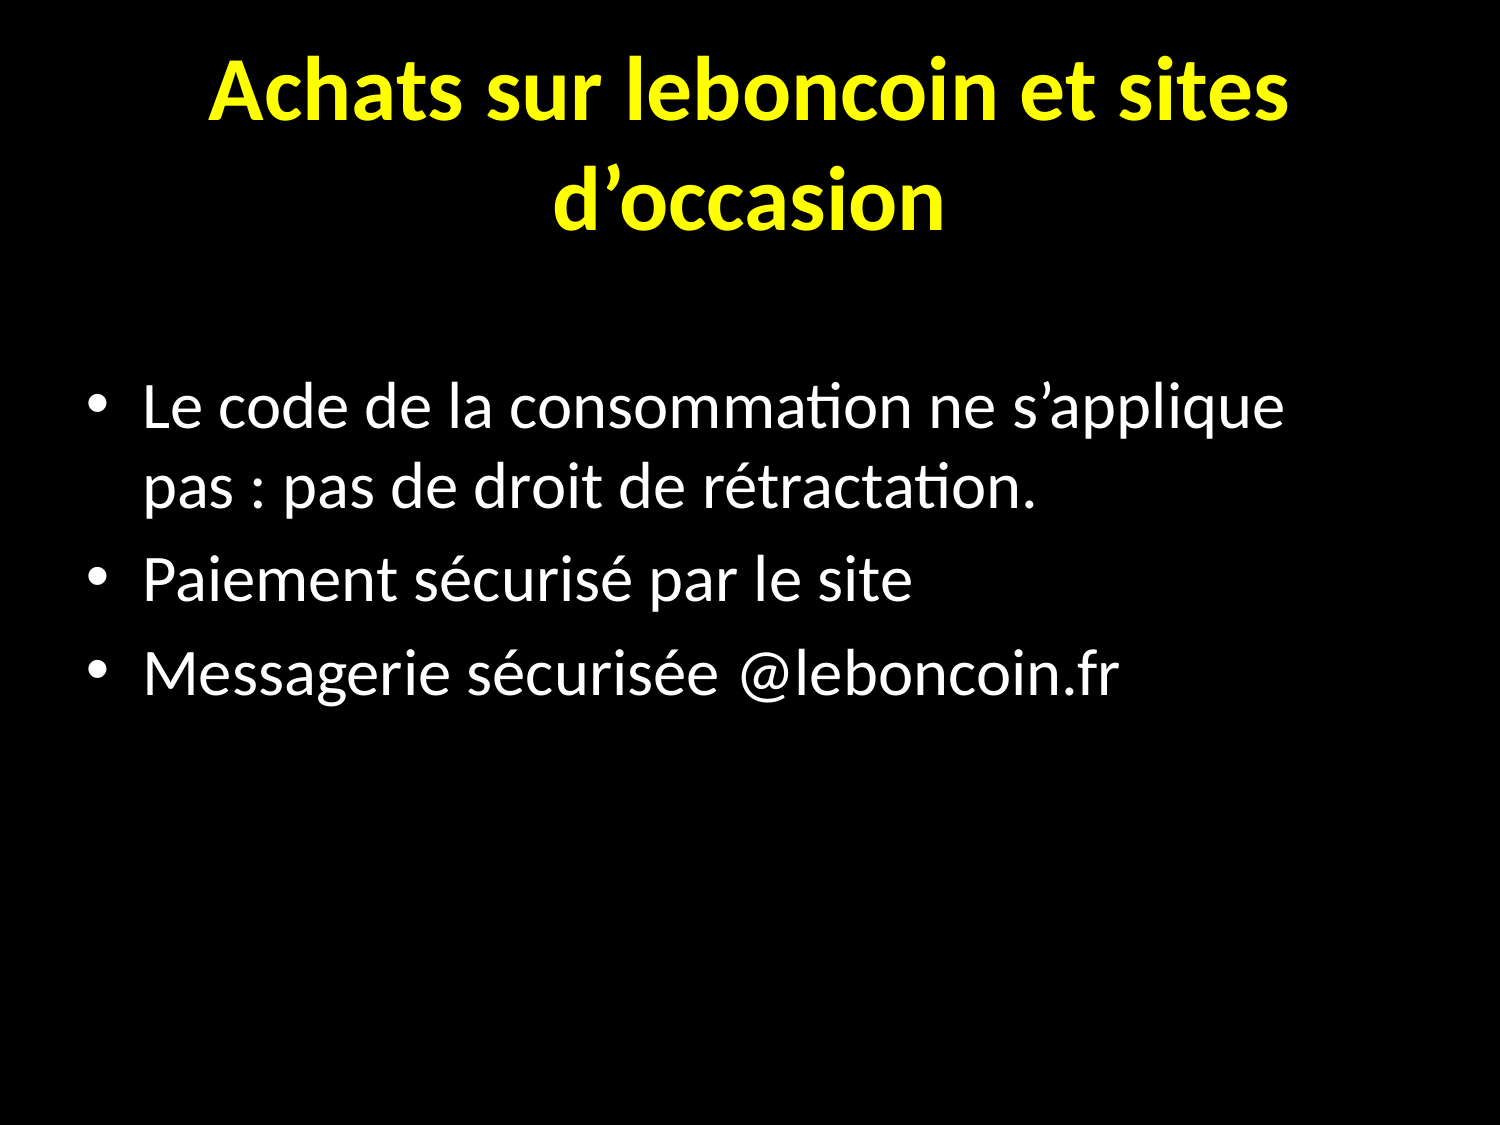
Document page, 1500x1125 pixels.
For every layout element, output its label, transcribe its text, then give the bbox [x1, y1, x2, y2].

list Le code de la consommation ne s’applique pas : pas de droit de rétractation. Paiement sécurisé par le site Messagerie sécurisée @leboncoin.fr [70, 354, 1421, 754]
title Achats sur leboncoin et sites d’occasion [75, 45, 1425, 233]
